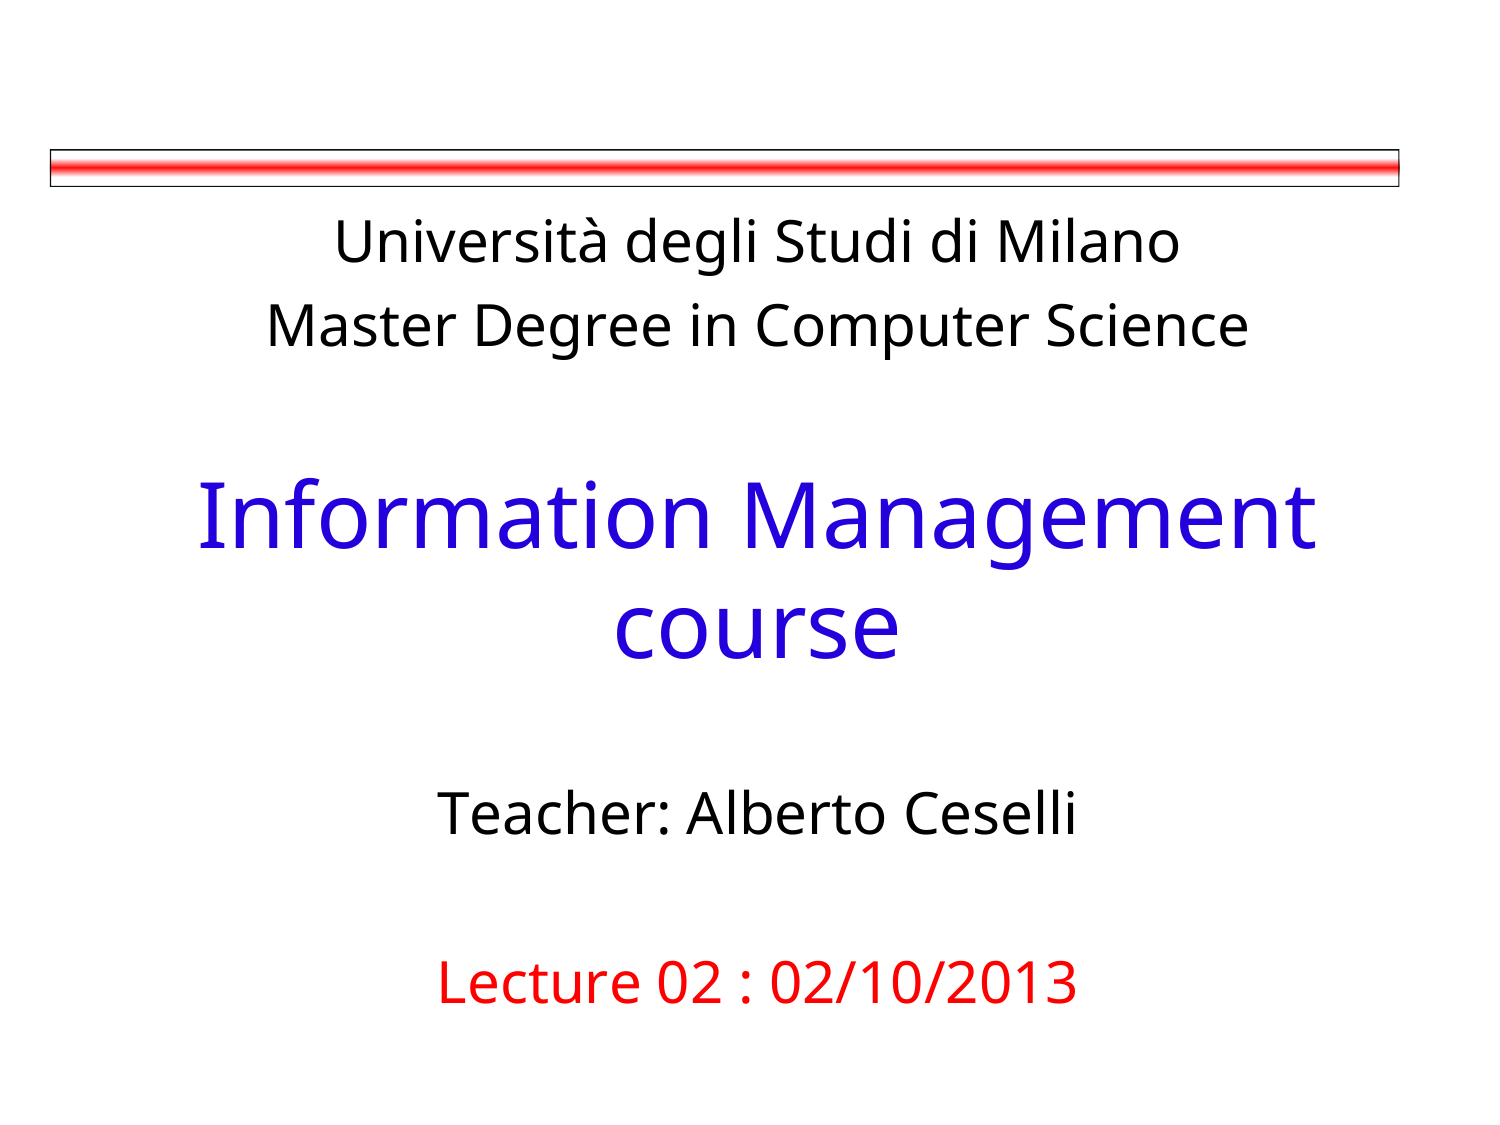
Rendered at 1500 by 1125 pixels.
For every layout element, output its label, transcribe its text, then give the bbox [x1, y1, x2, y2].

subtitle Università degli Studi di Milano Master Degree in Computer Science Information Management course Teacher: Alberto Ceselli Lecture 02 : 02/10/2013 [124, 55, 1391, 1125]
